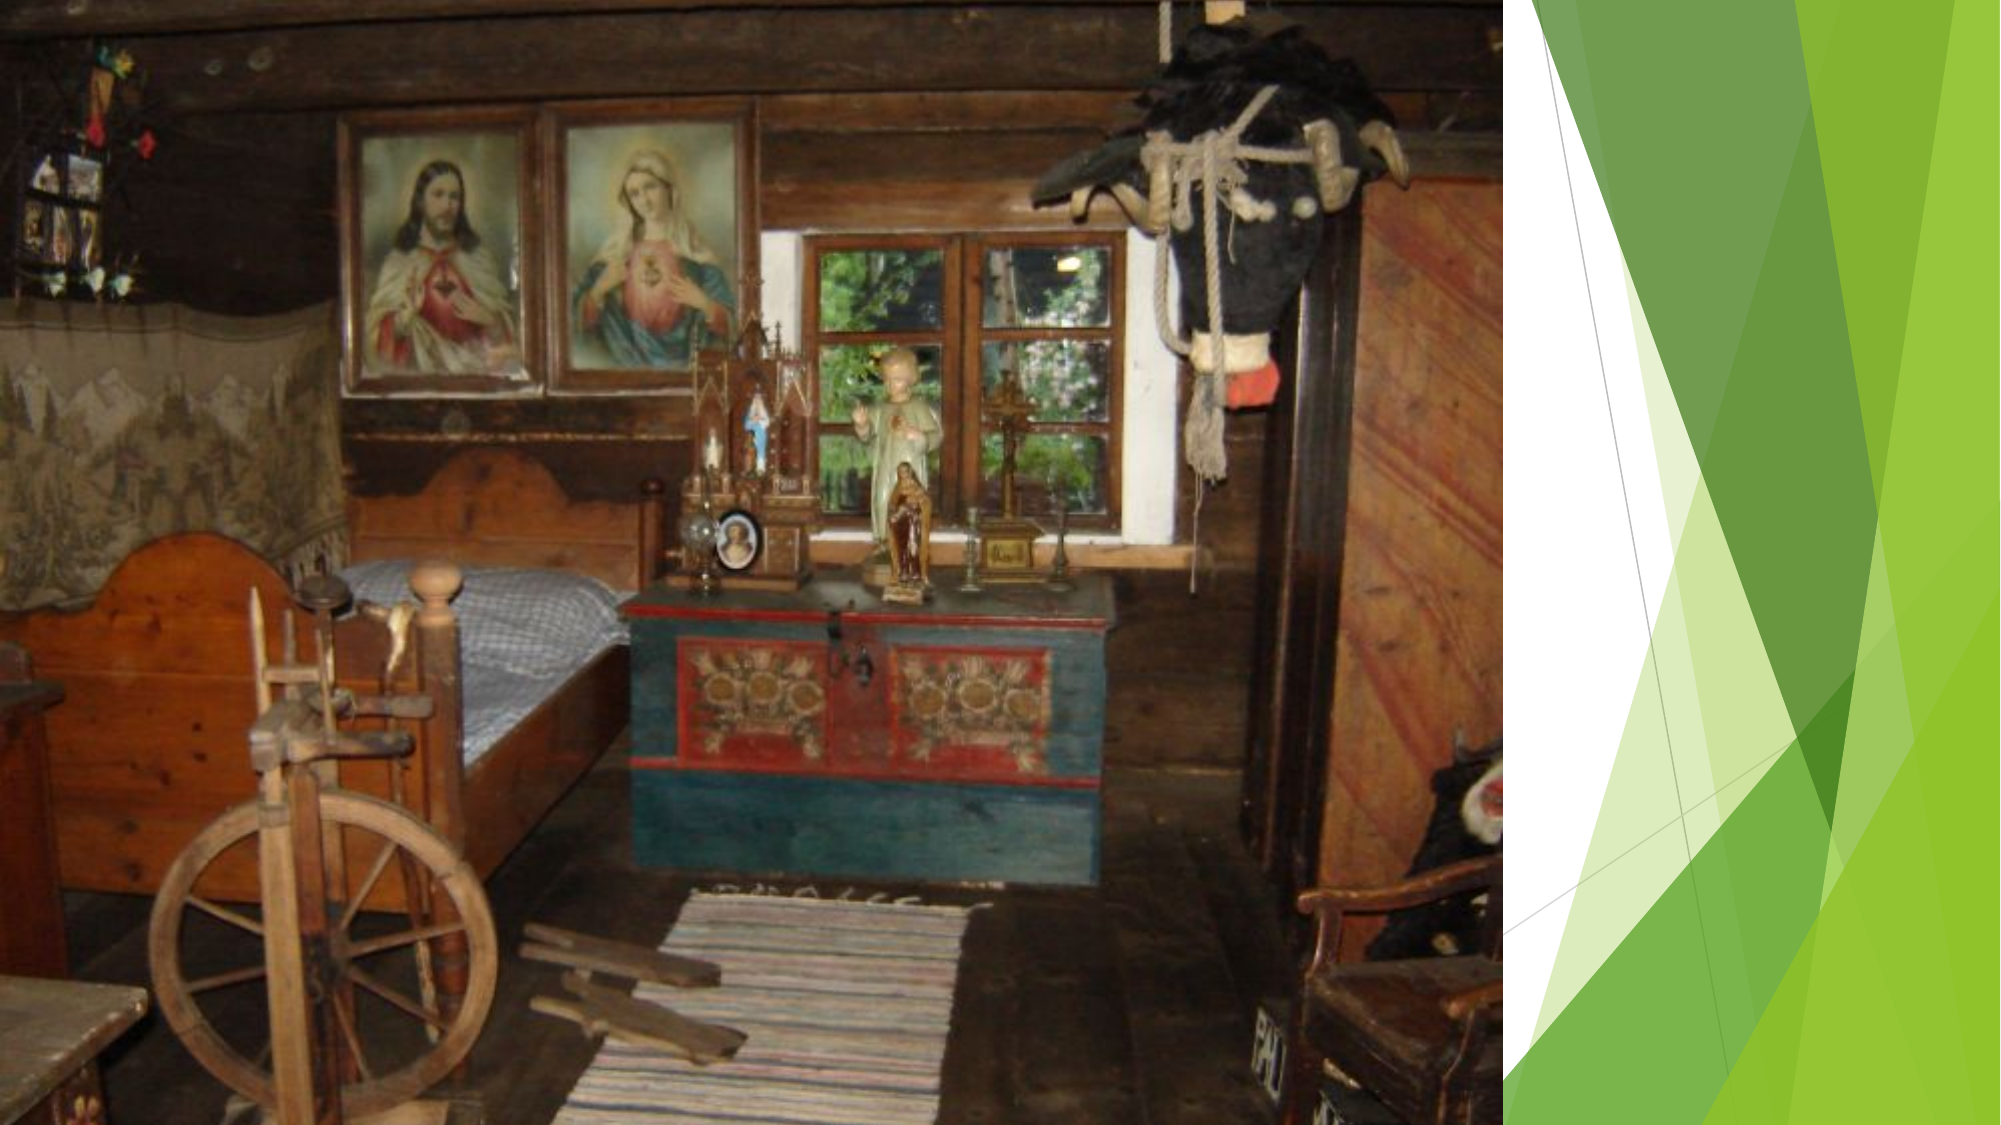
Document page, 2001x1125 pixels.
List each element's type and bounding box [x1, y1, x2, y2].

picture [0, 0, 1503, 1125]
